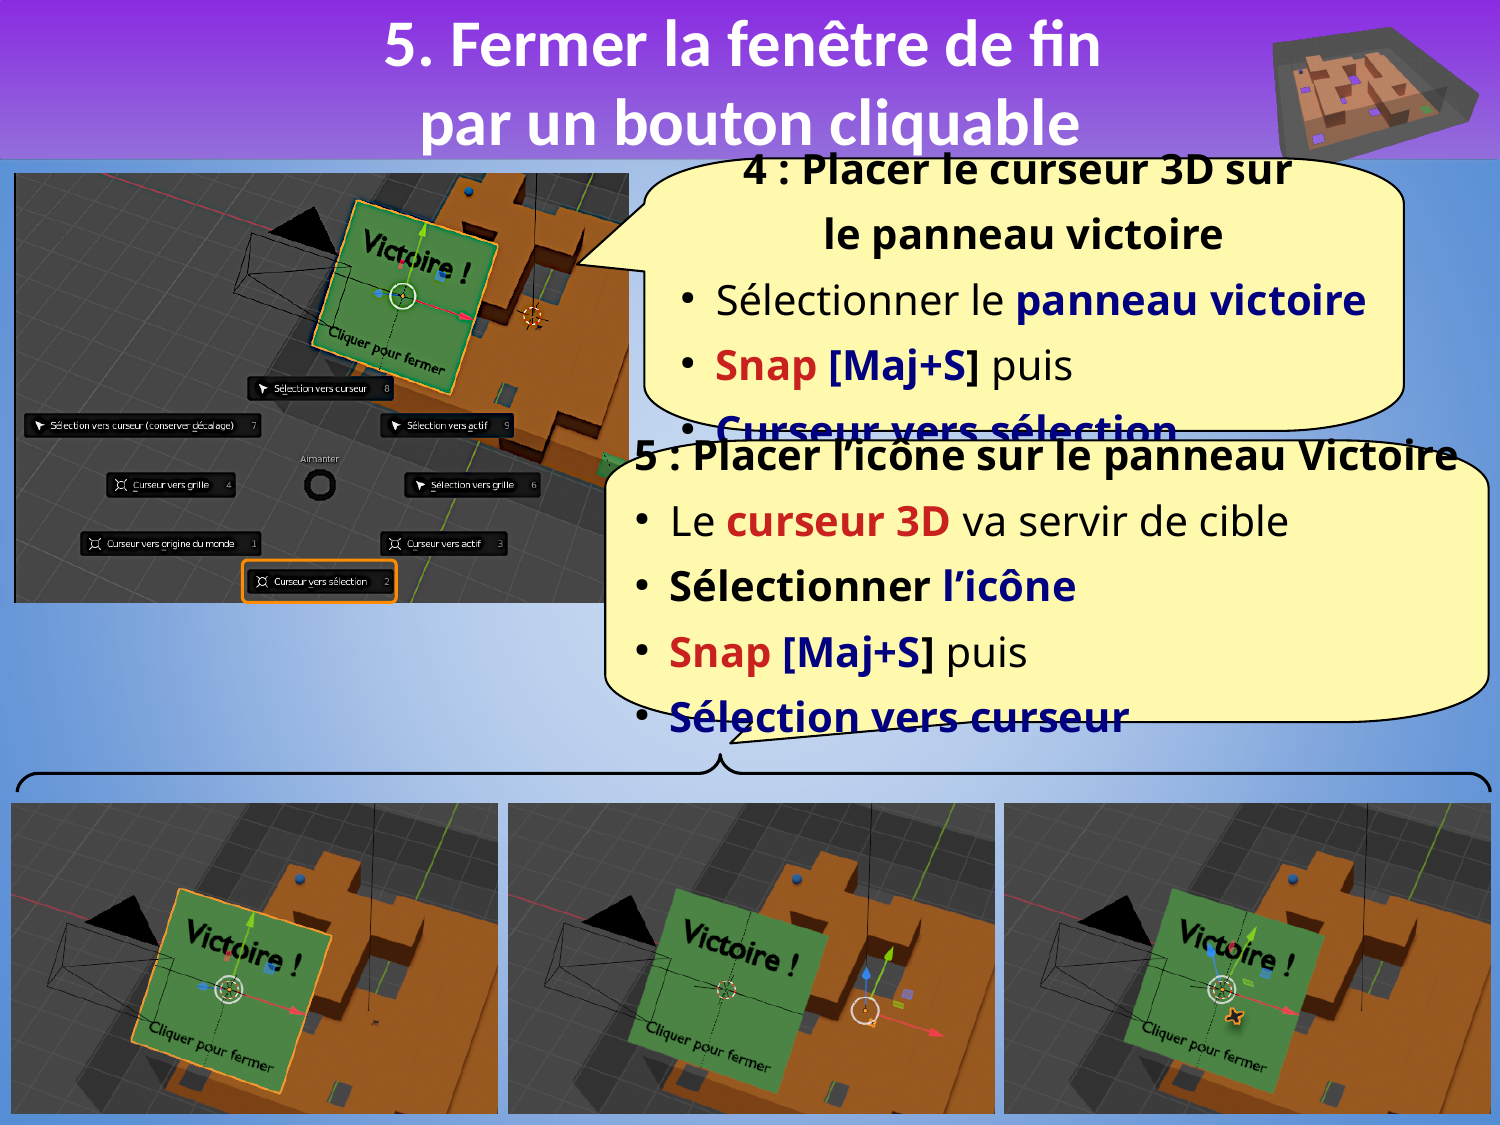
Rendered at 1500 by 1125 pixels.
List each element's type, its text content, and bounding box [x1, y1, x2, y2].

picture [948, 431, 971, 440]
picture [858, 431, 864, 440]
picture [778, 431, 801, 440]
picture [1148, 431, 1154, 440]
picture [738, 722, 750, 728]
text_box 5 : Placer l’icône sur le panneau Victoire Le curseur 3D va servir de cible Sélectionner l’icône Snap [Maj+S] puis Sélection vers curseur [605, 440, 1489, 744]
picture [1104, 431, 1115, 440]
picture [1081, 431, 1098, 440]
picture [1056, 431, 1075, 440]
picture [1044, 431, 1051, 440]
picture [817, 431, 837, 440]
picture [969, 431, 1003, 440]
picture [843, 431, 852, 440]
picture [1001, 431, 1013, 440]
picture [724, 428, 745, 441]
picture [1133, 431, 1143, 440]
picture [870, 431, 897, 440]
picture [751, 431, 760, 440]
picture [766, 431, 772, 440]
text_box 5. Fermer la fenêtre de fin par un bouton cliquable [0, 0, 1500, 159]
picture [0, 27, 1500, 1125]
picture [799, 431, 812, 440]
text_box 4 : Placer le curseur 3D sur le panneau victoire Sélectionner le panneau victoire Snap [Maj+S] puis Curseur vers sélection [576, 158, 1404, 431]
picture [1160, 431, 1169, 440]
picture [1121, 431, 1128, 440]
picture [923, 431, 942, 440]
picture [909, 431, 918, 440]
picture [1018, 431, 1038, 440]
